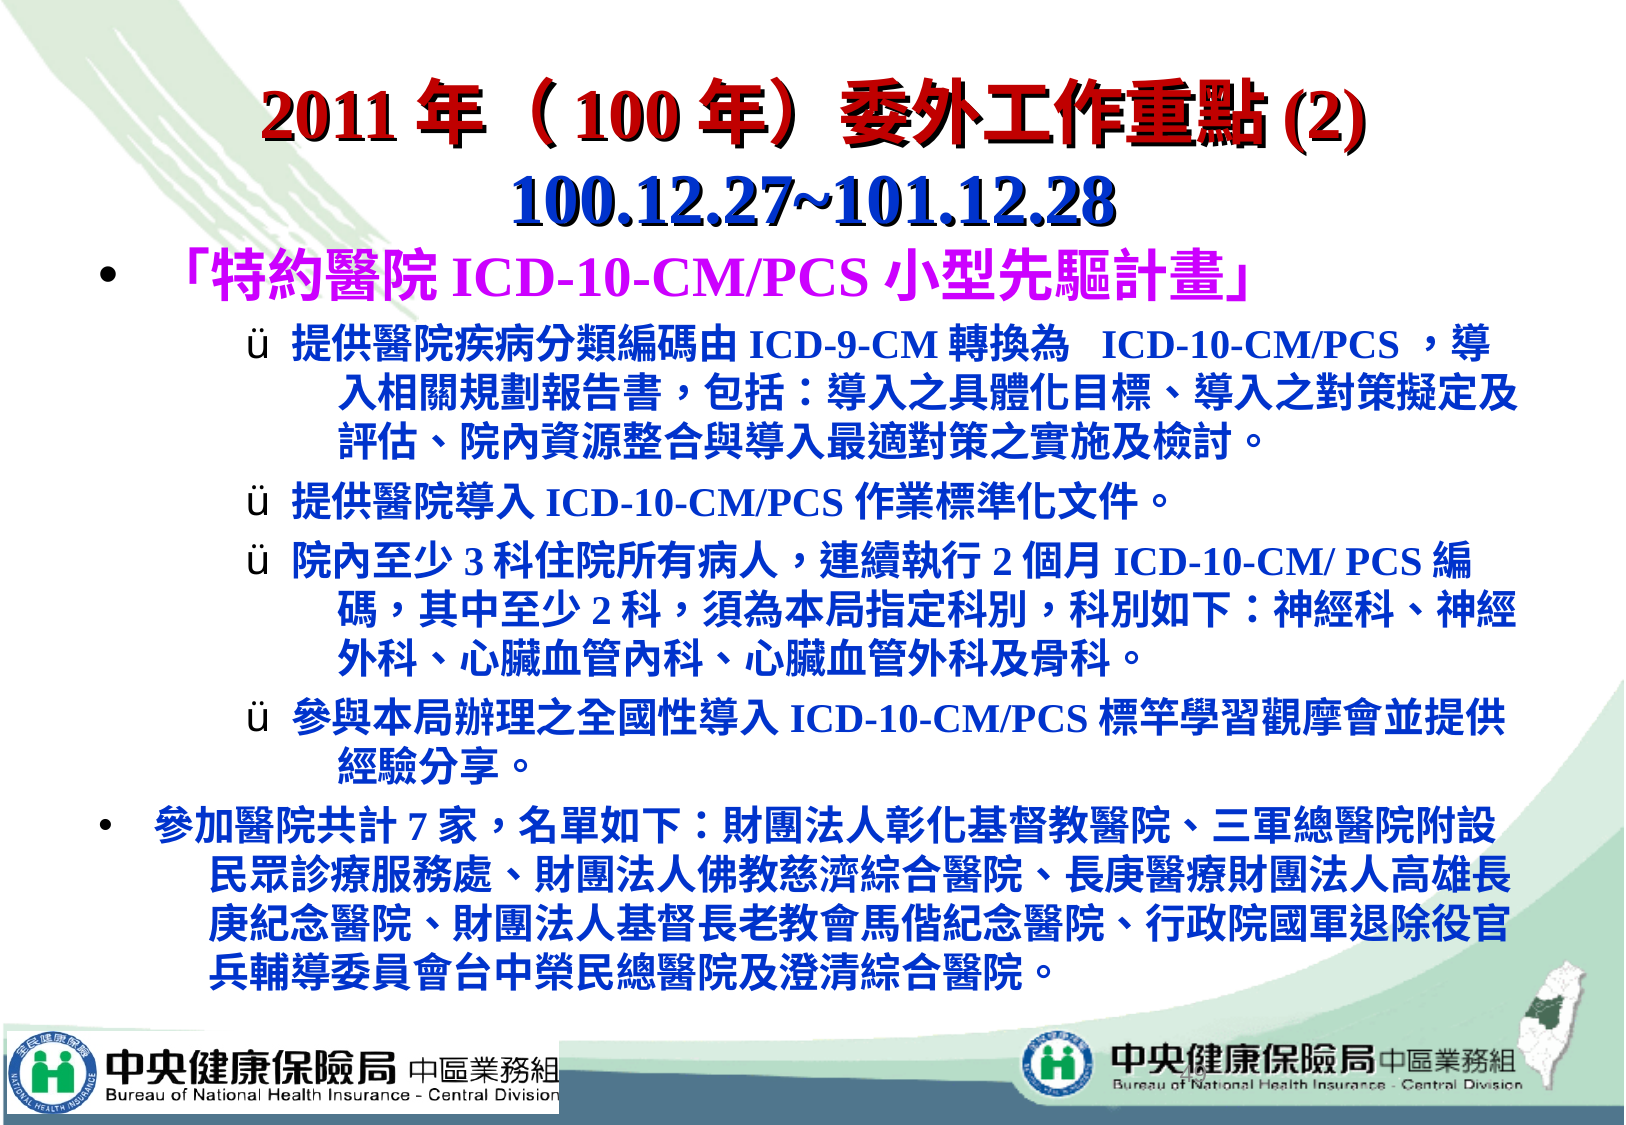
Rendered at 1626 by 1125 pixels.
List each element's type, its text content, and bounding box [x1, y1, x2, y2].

text_box [1164, 1042, 1544, 1103]
list 「特約醫院ICD-10-CM/PCS小型先驅計畫」 提供醫院疾病分類編碼由ICD-9-CM轉換為 ICD-10-CM/PCS，導入相關規劃報告書，包括：導入之具體化目標、導入之對策擬定及評估、院內資源整合與導入最適對策之實施及檢討。 提供醫院導入ICD-10-CM/PCS作業標準化文件。 院內至少3科住院所有病人，連續執行2個月ICD-10-CM/ PCS編碼，其中至少2科，須為本局指定科別，科別如下：神經科、神經外科、心臟血管內科、心臟血管外科及骨科。 參與本局辦理之全國性導入ICD-10-CM/PCS標竿學習觀摩會並提供經驗分享。 參加醫院共計7家，名單如下：財團法人彰化基督教醫院、三軍總醫院附設民眾診療服務處、財團法人佛教慈濟綜合醫院、長庚醫療財團法人高雄長庚紀念醫院、財團法人基督長老教會馬偕紀念醫院、行政院國軍退除役官兵輔導委員會台中榮民總醫院及澄清綜合醫院。 [83, 231, 1546, 1005]
title 2011年（100年）委外工作重點(2) 100.12.27~101.12.28 [81, 58, 1544, 247]
